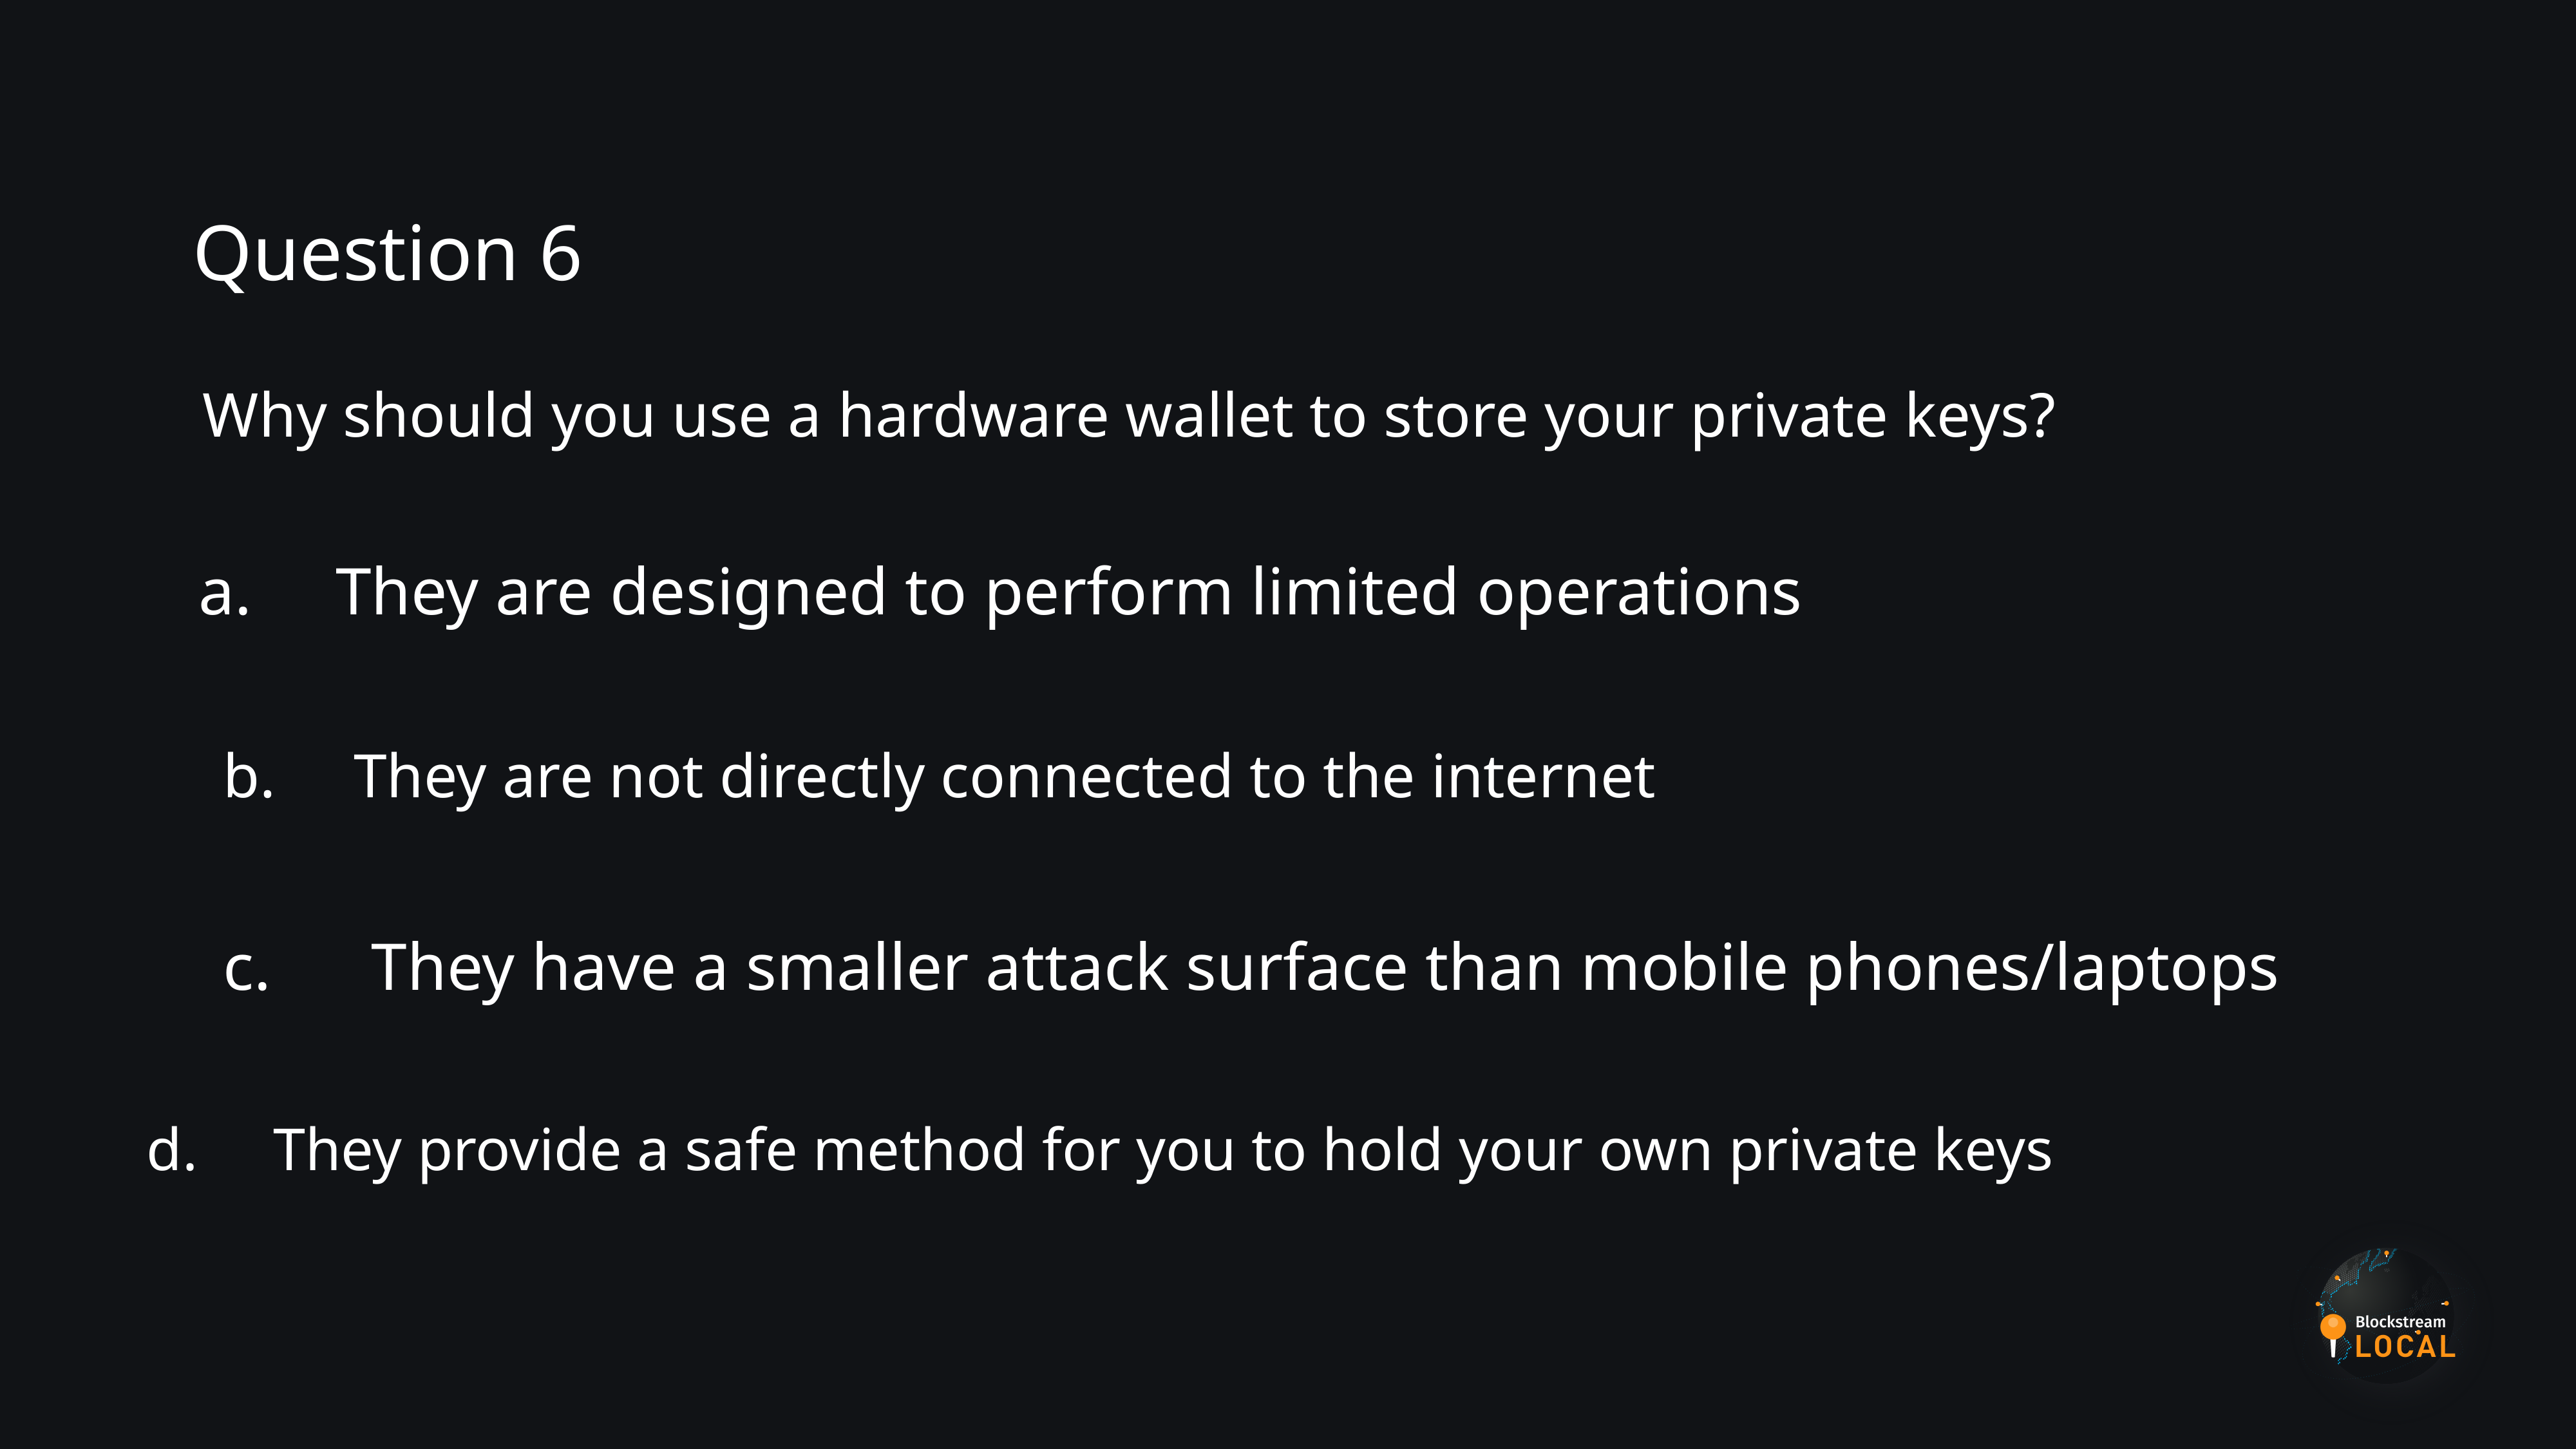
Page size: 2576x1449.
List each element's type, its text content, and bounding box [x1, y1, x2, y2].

text_box c. They have a smaller attack surface than mobile phones/laptops [146, 910, 2359, 1036]
text_box a. They are designed to perform limited operations [94, 535, 1925, 660]
picture [2253, 1180, 2523, 1449]
list Question 6 [180, 188, 1688, 314]
text_box b. They are not directly connected to the internet [200, 723, 1681, 848]
text_box Why should you use a hardware wallet to store your private keys? [149, 361, 2110, 486]
text_box d. They provide a safe method for you to hold your own private keys [127, 1097, 2075, 1223]
